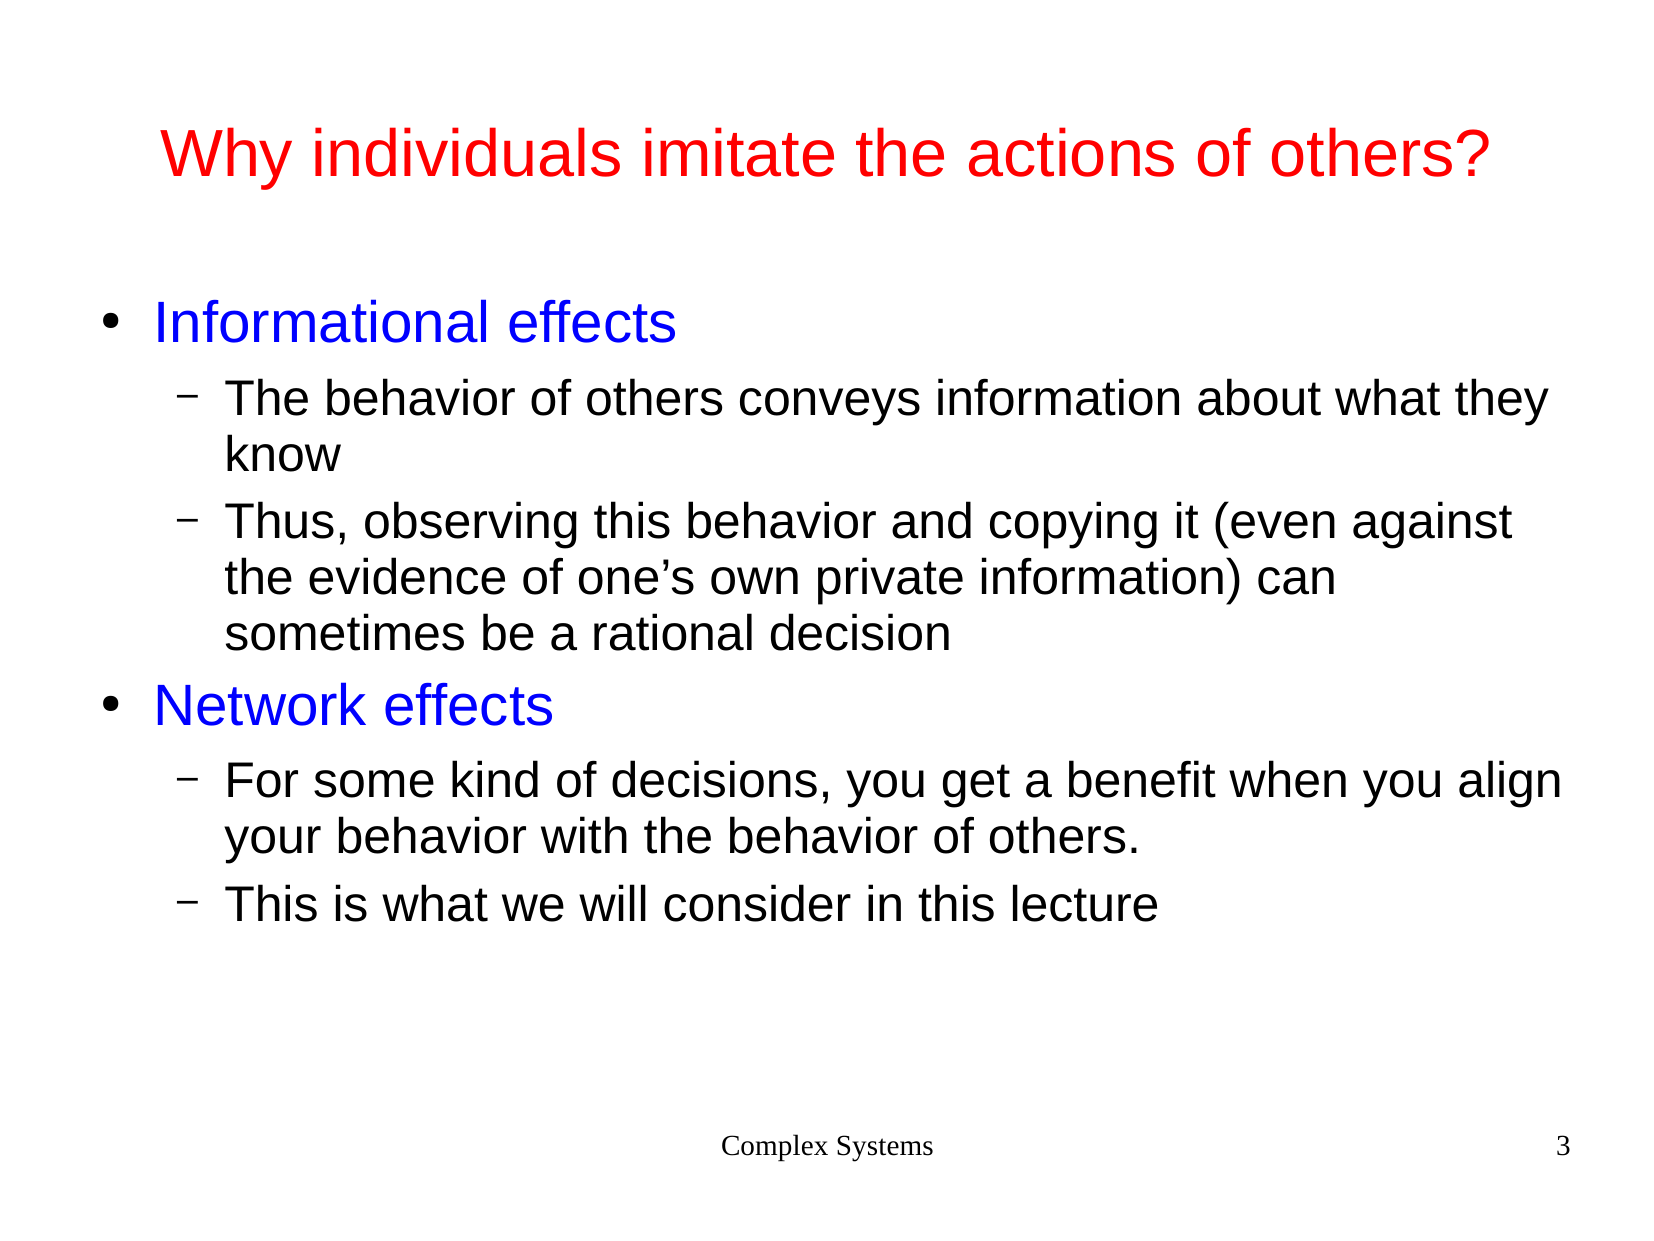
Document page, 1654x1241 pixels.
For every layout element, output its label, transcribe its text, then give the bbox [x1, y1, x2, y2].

list Informational effects The behavior of others conveys information about what they know Thus, observing this behavior and copying it (even against the evidence of one’s own private information) can sometimes be a rational decision Network effects For some kind of decisions, you get a benefit when you align your behavior with the behavior of others. This is what we will consider in this lecture [82, 290, 1571, 1109]
title Why individuals imitate the actions of others? [82, 49, 1571, 257]
